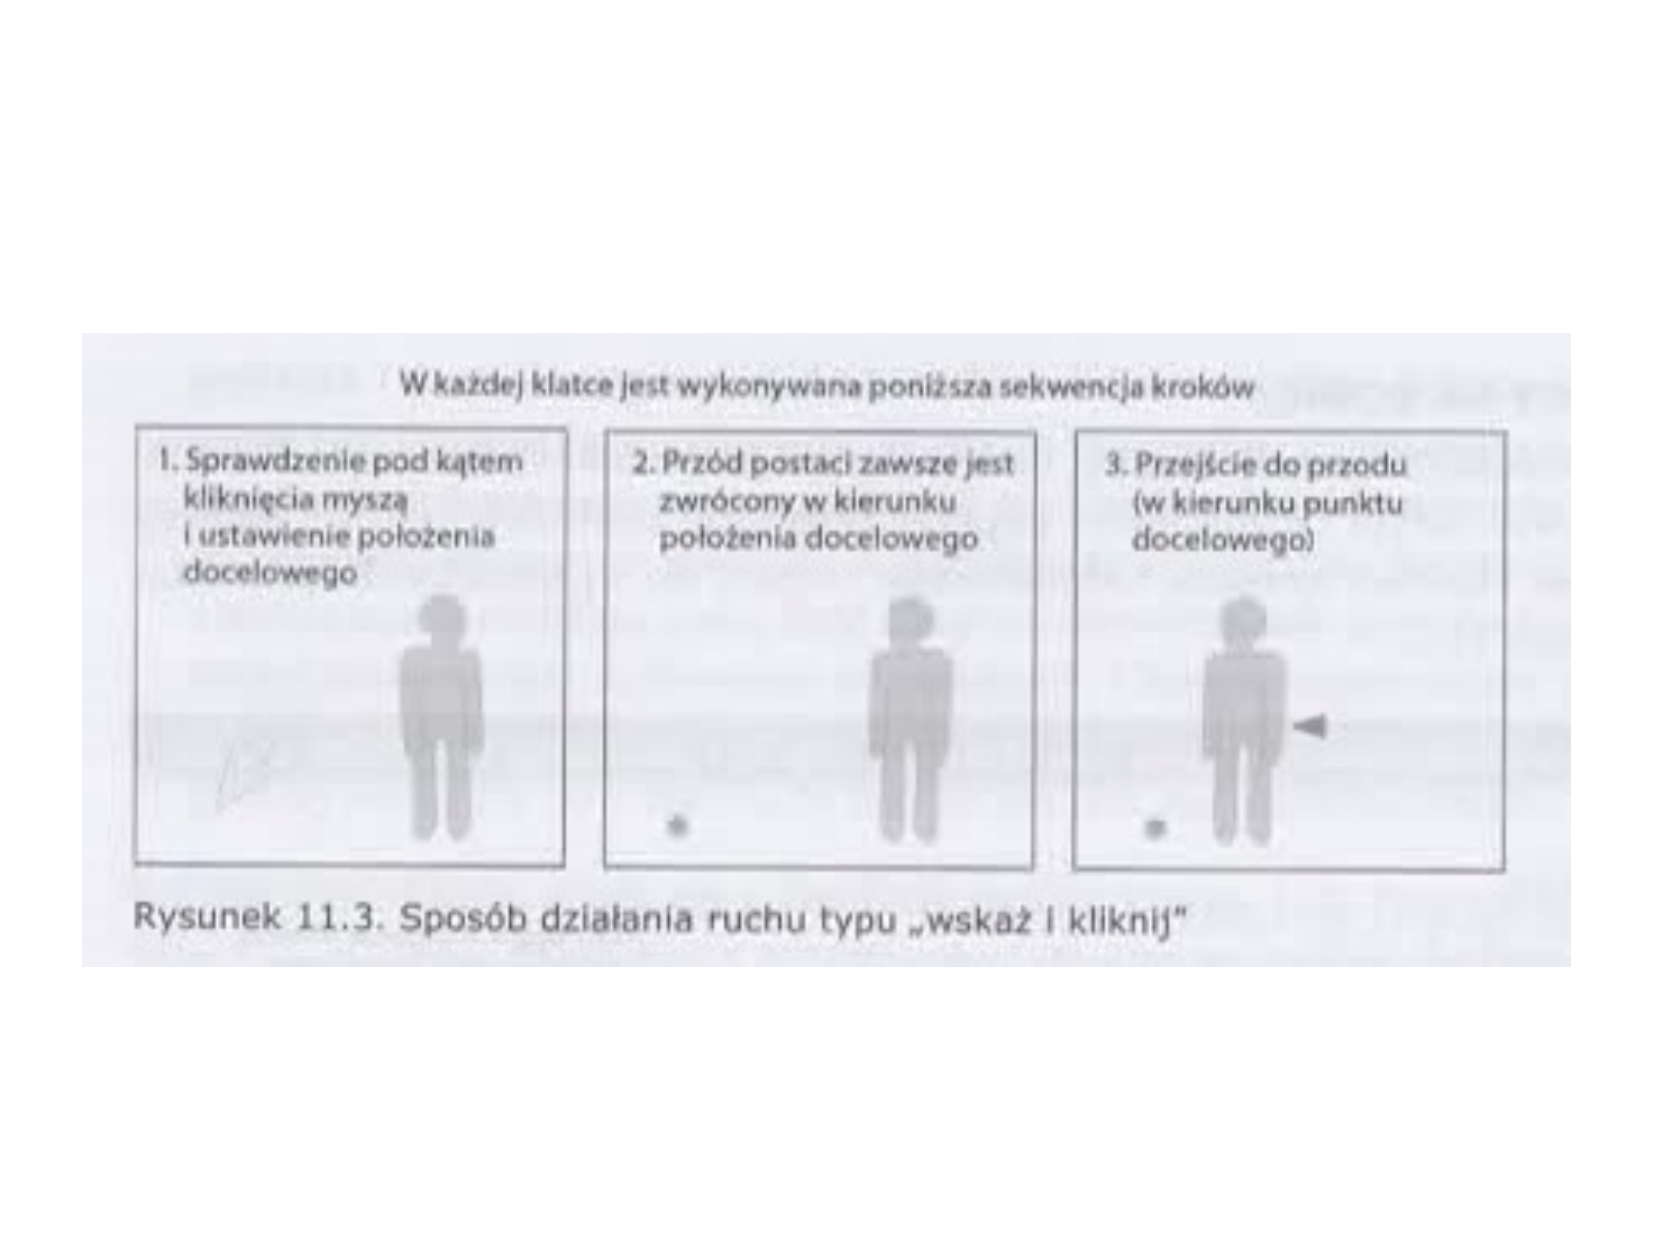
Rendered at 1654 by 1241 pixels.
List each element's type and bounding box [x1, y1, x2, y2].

picture [82, 333, 1571, 967]
